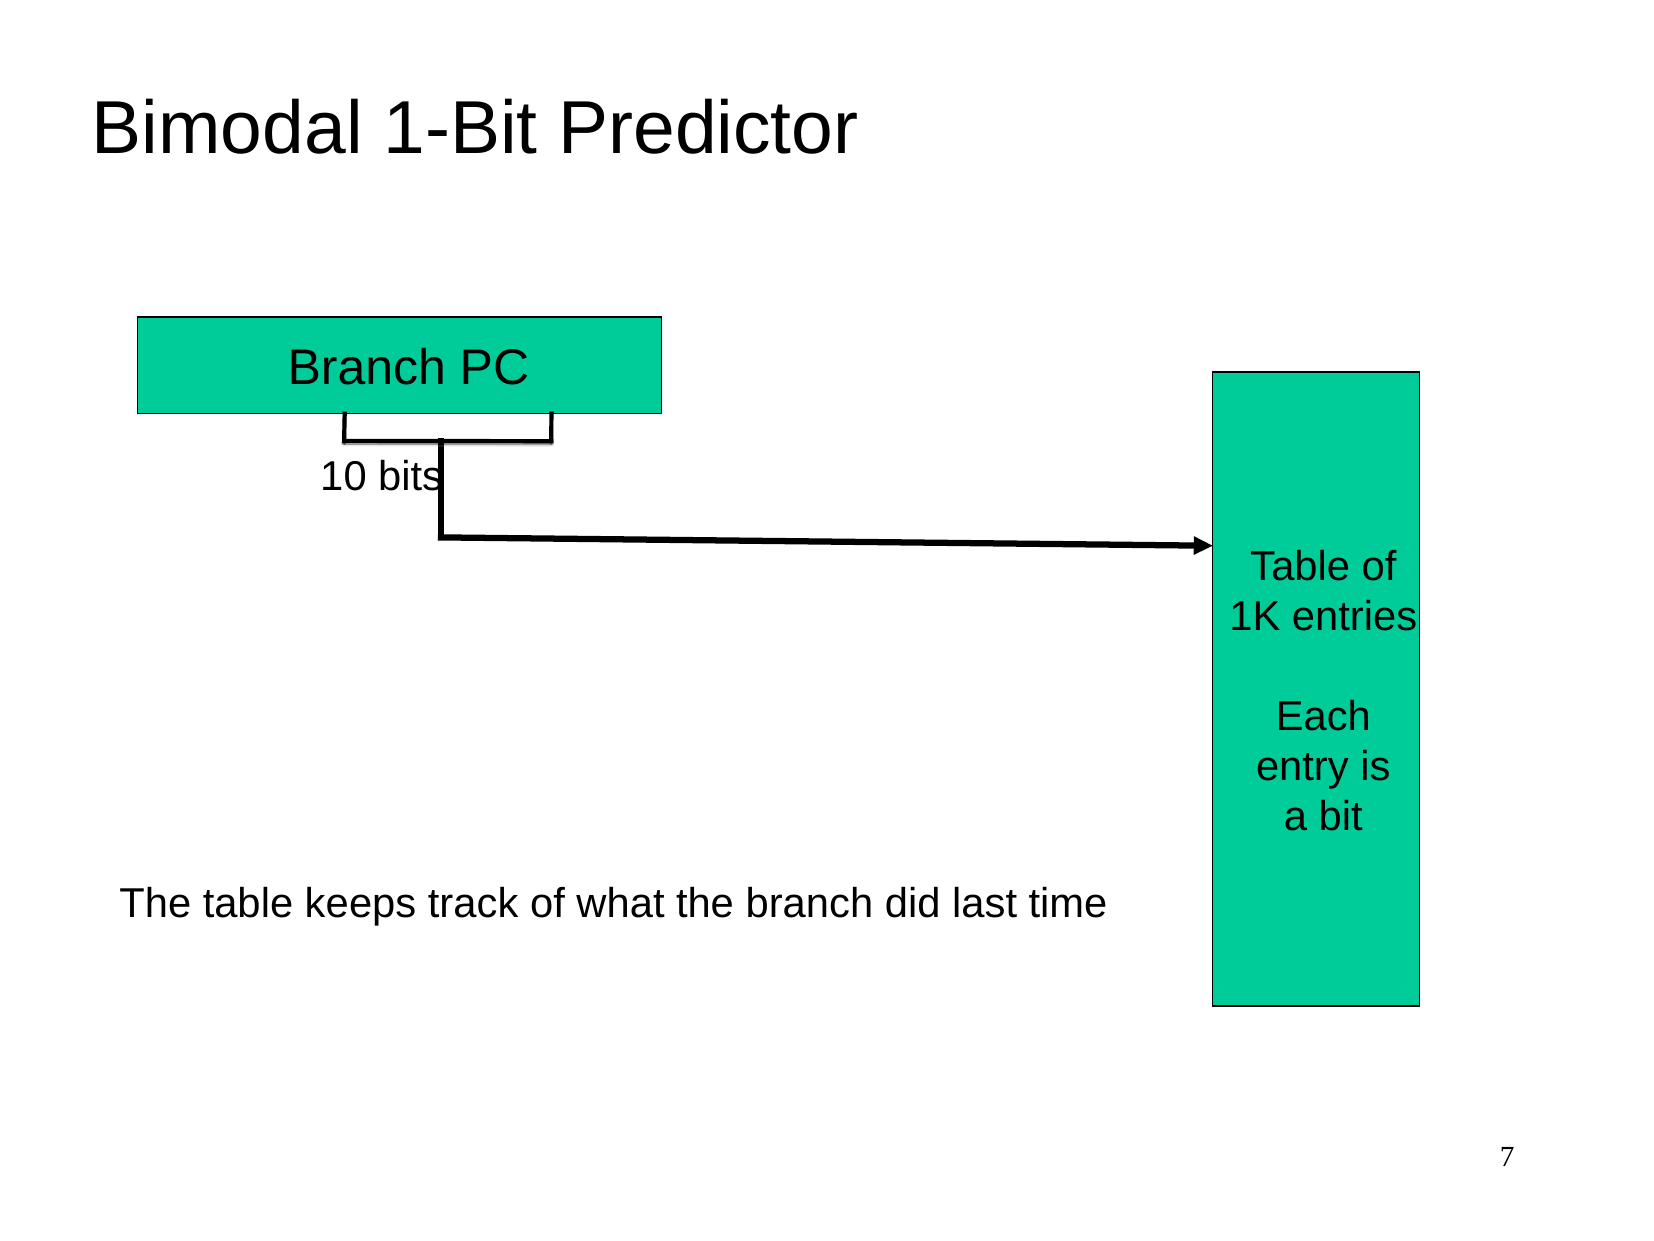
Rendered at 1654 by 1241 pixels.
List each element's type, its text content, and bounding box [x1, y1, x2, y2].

text_box <number> [1184, 1129, 1530, 1213]
text_box Bimodal 1-Bit Predictor [77, 71, 874, 177]
text_box Table of 1K entries Each entry is a bit [1212, 371, 1420, 1006]
text_box The table keeps track of what the branch did last time [89, 868, 1123, 934]
text_box 10 bits [290, 440, 459, 507]
text_box Branch PC [137, 316, 662, 414]
